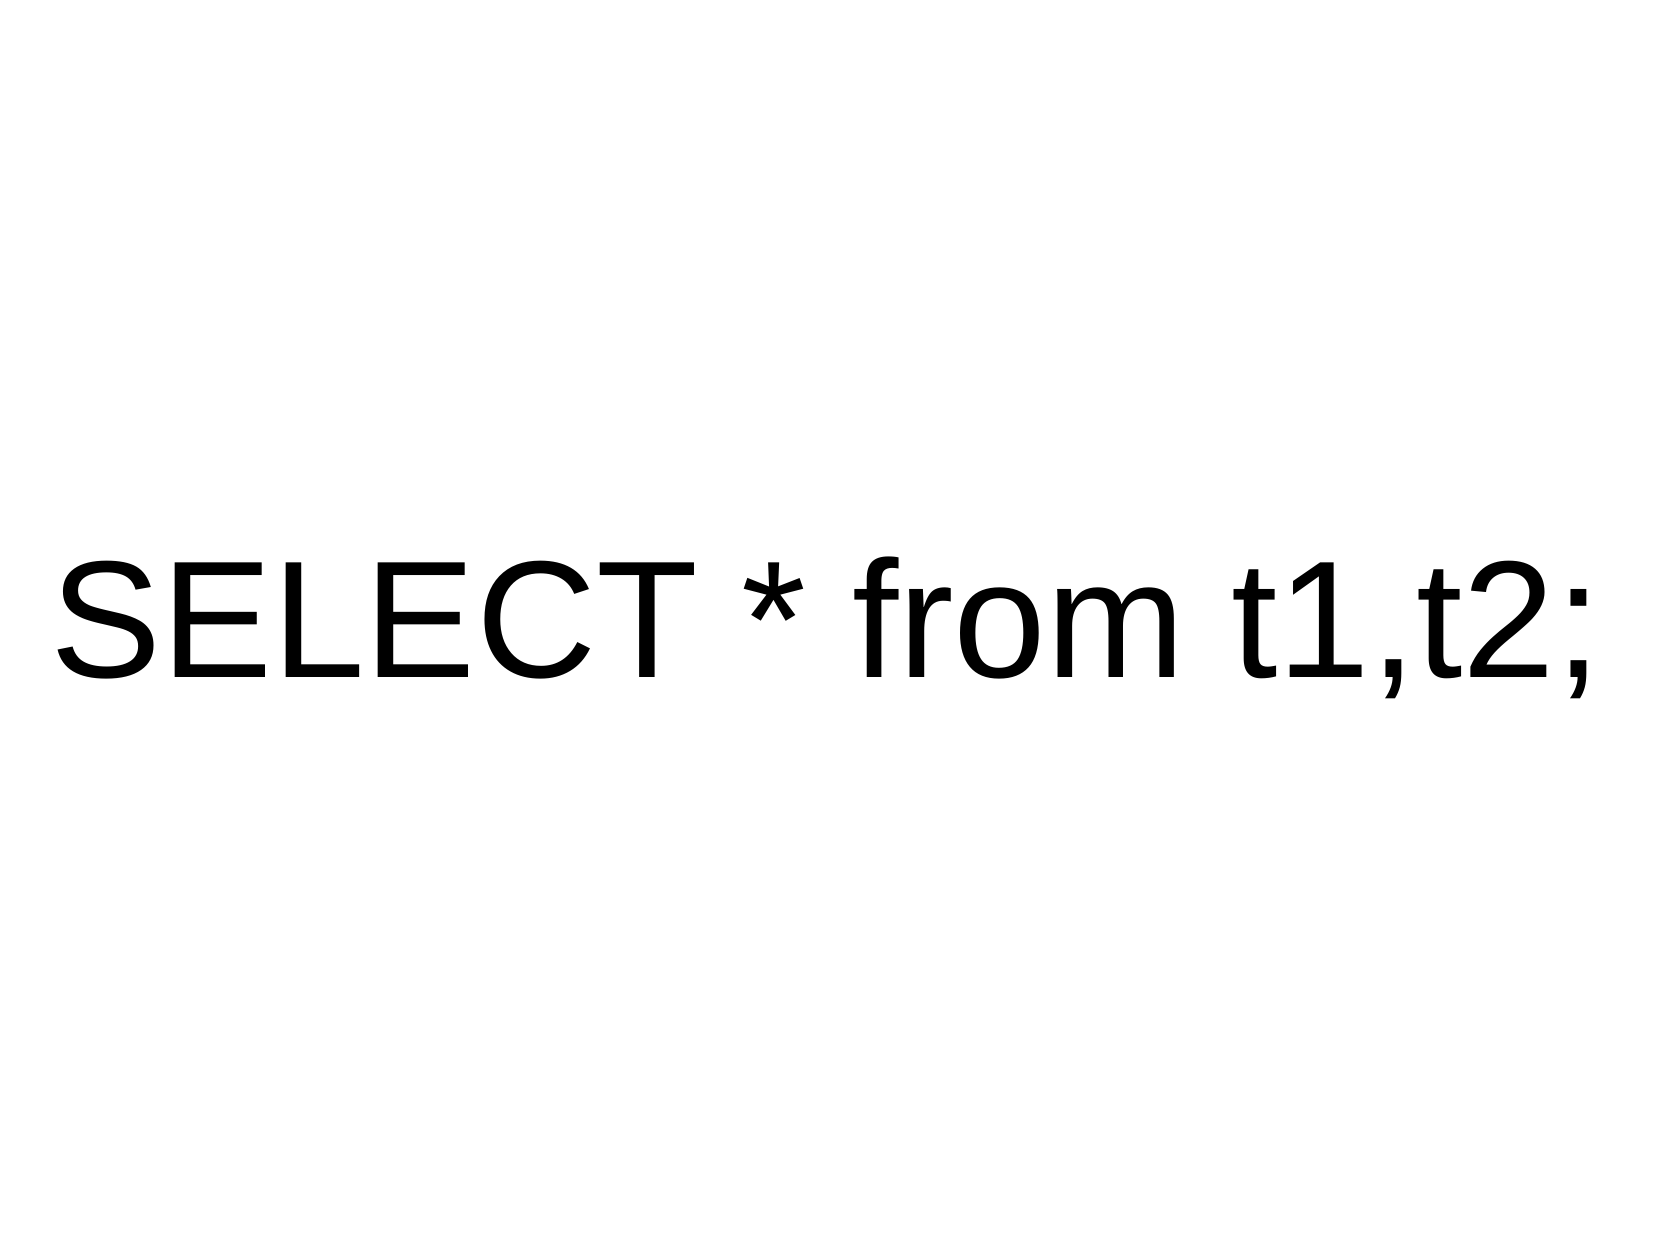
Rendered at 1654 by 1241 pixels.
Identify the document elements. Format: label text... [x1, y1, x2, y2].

title SELECT * from t1,t2; [0, 516, 1654, 724]
